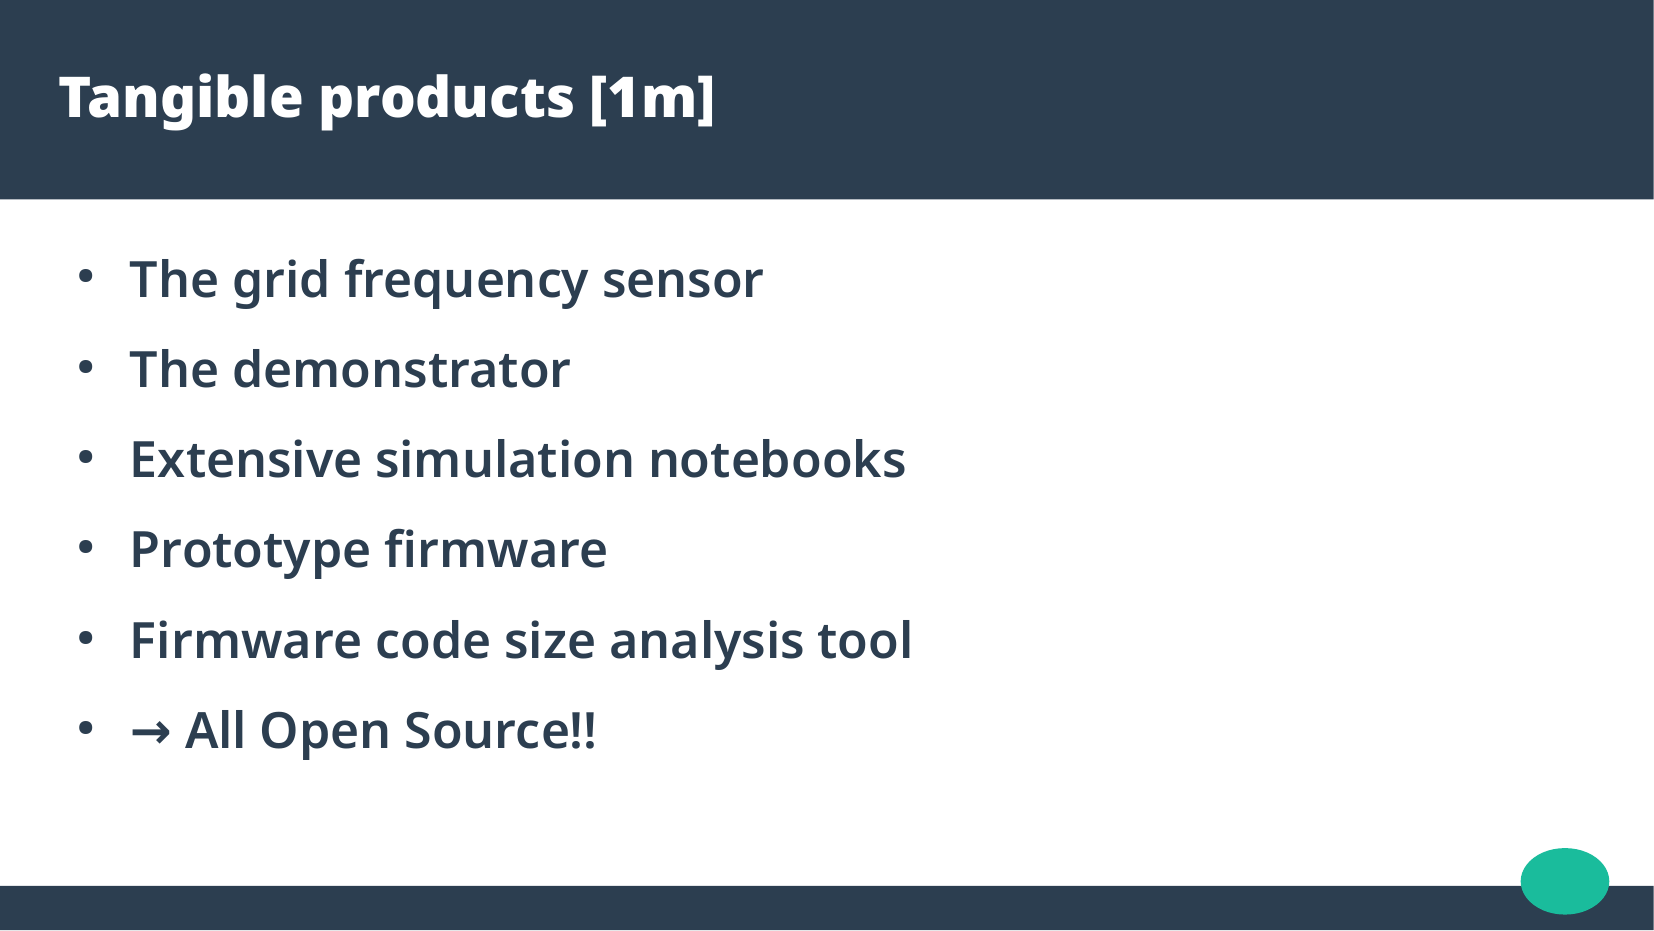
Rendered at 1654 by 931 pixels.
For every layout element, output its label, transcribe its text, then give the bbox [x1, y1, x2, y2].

list The grid frequency sensor The demonstrator Extensive simulation notebooks Prototype firmware Firmware code size analysis tool → All Open Source!! [59, 243, 1595, 864]
title Tangible products [1m] [59, 37, 1595, 155]
